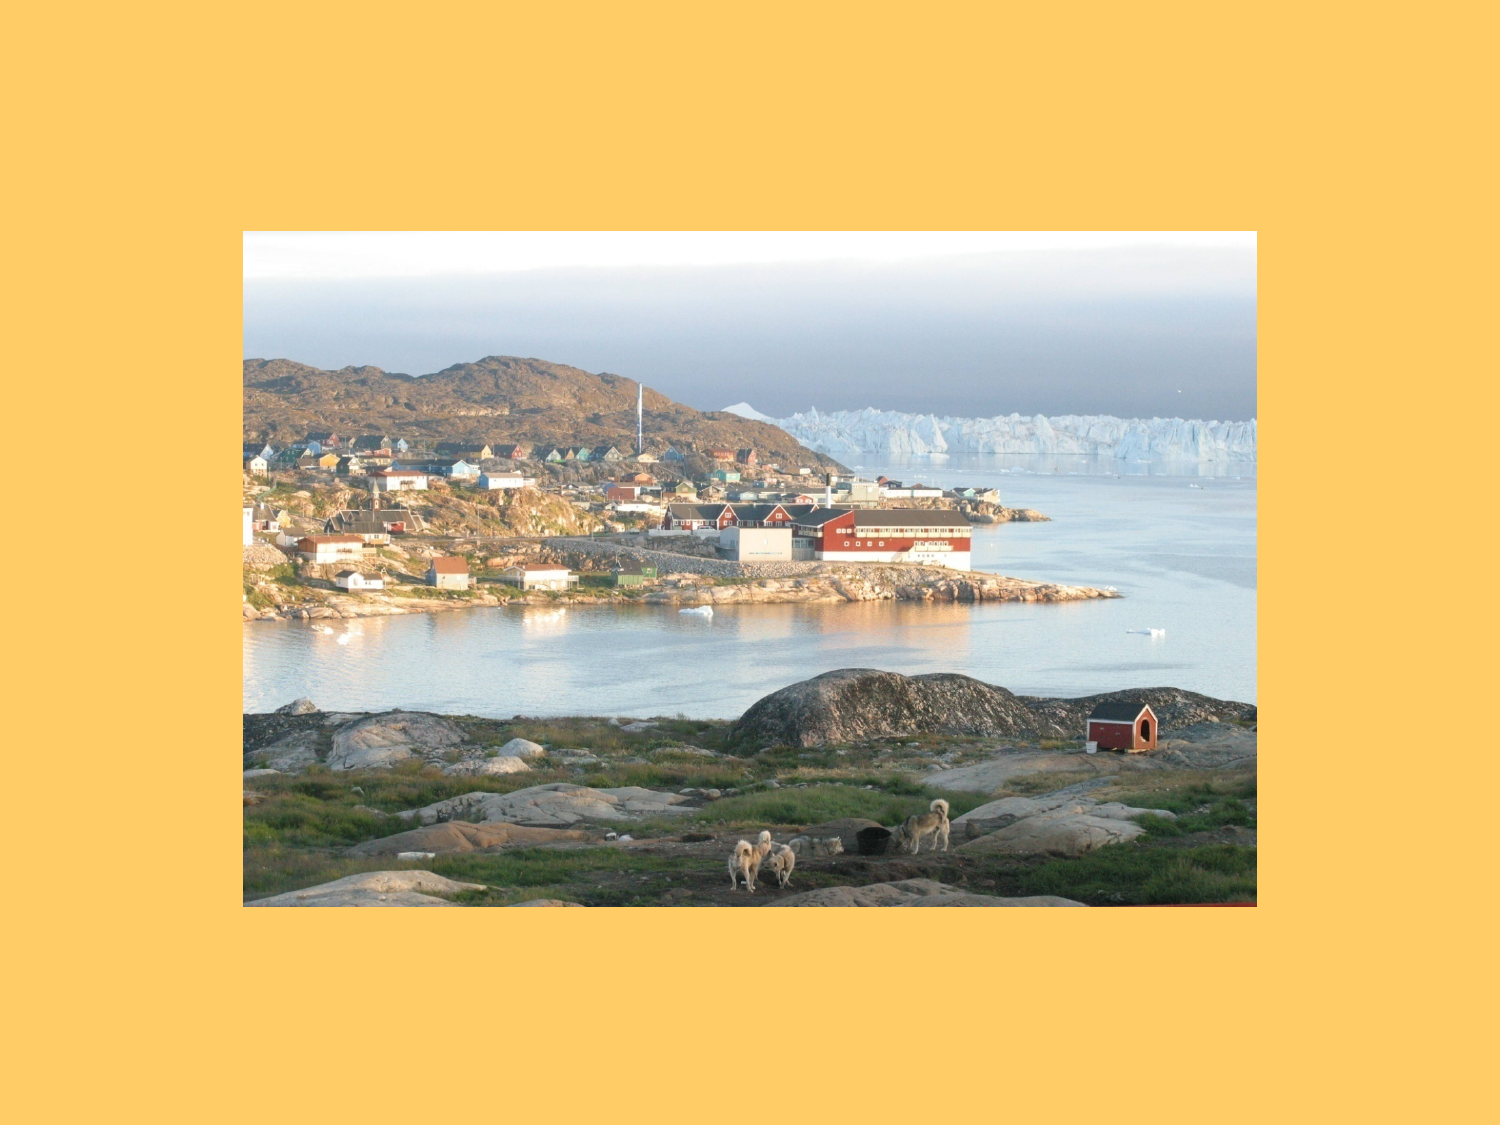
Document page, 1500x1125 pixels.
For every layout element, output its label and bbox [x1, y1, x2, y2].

picture [243, 231, 1257, 907]
text_box [112, 99, 1388, 288]
